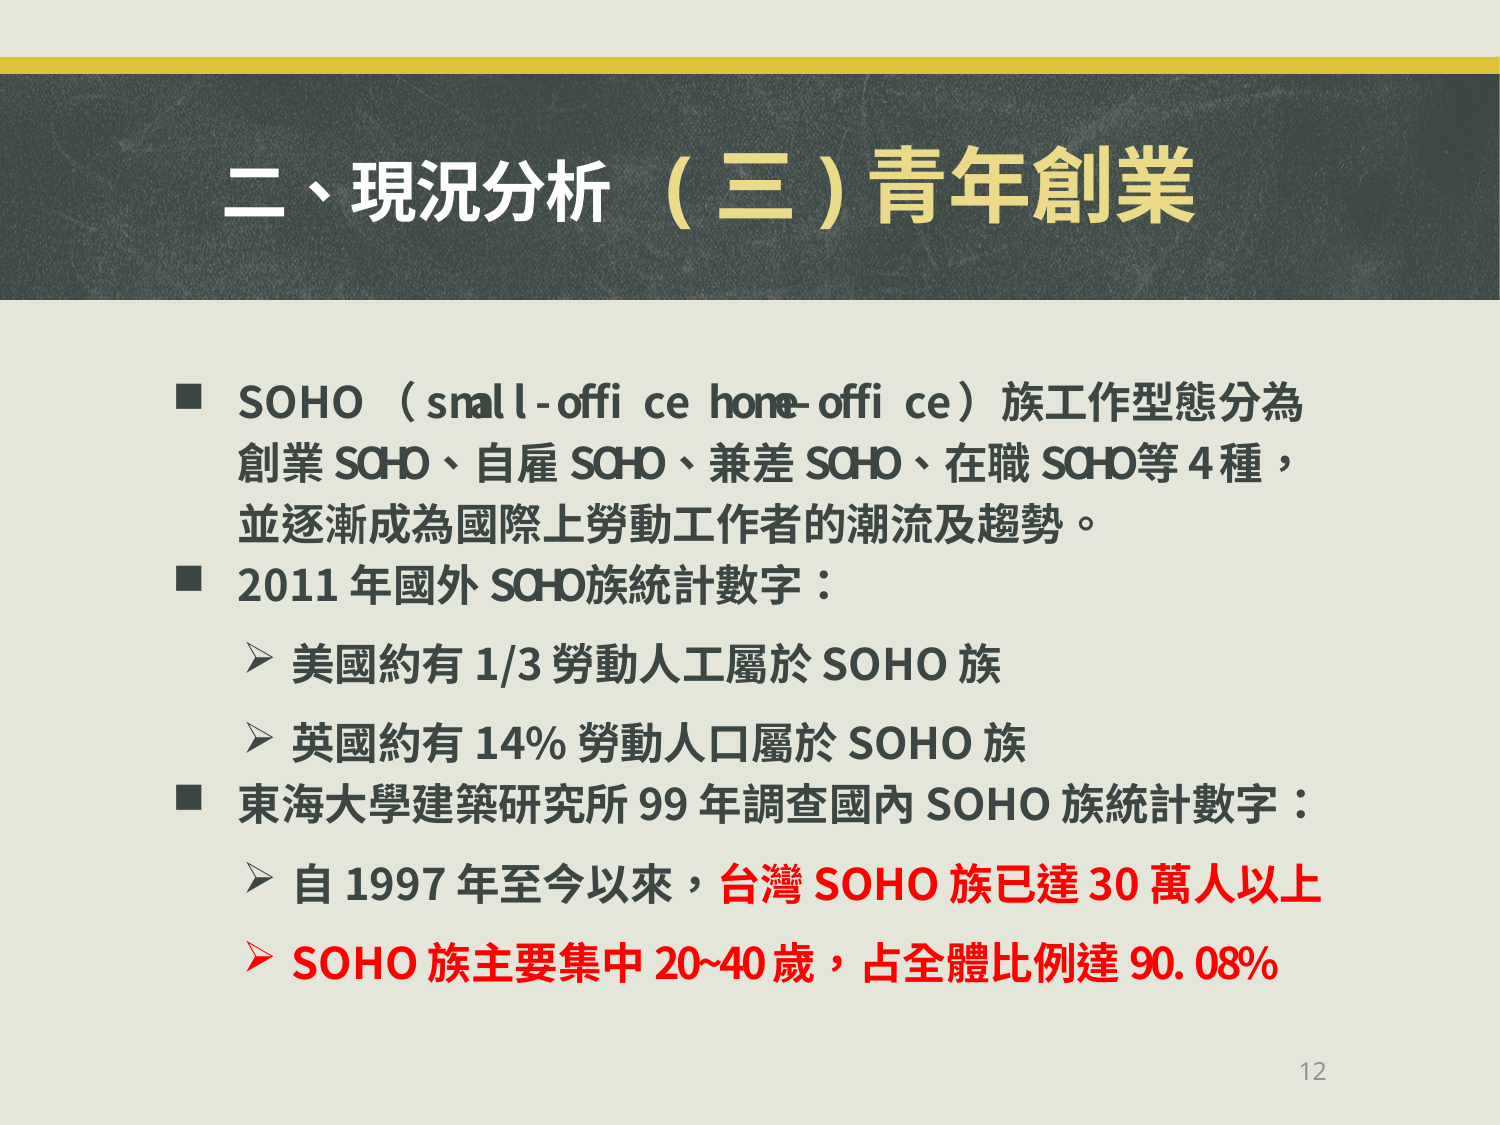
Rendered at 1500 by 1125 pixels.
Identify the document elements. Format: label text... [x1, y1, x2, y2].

list SOHO（small-office home-office）族工作型態分為創業SOHO、自雇SOHO、兼差SOHO、在職SOHO等4種，並逐漸成為國際上勞動工作者的潮流及趨勢。 2011年國外SOHO族統計數字： 美國約有1/3勞動人工屬於SOHO族 英國約有14%勞動人口屬於SOHO族 東海大學建築研究所99年調查國內SOHO族統計數字： 自1997年至今以來，台灣SOHO族已達30萬人以上 SOHO族主要集中20~40歲，占全體比例達90.08% [157, 359, 1343, 1014]
picture [0, 74, 1500, 300]
title 二、現況分析 (三)青年創業 [157, 76, 1343, 300]
slide_number <編號> [1099, 1042, 1343, 1103]
